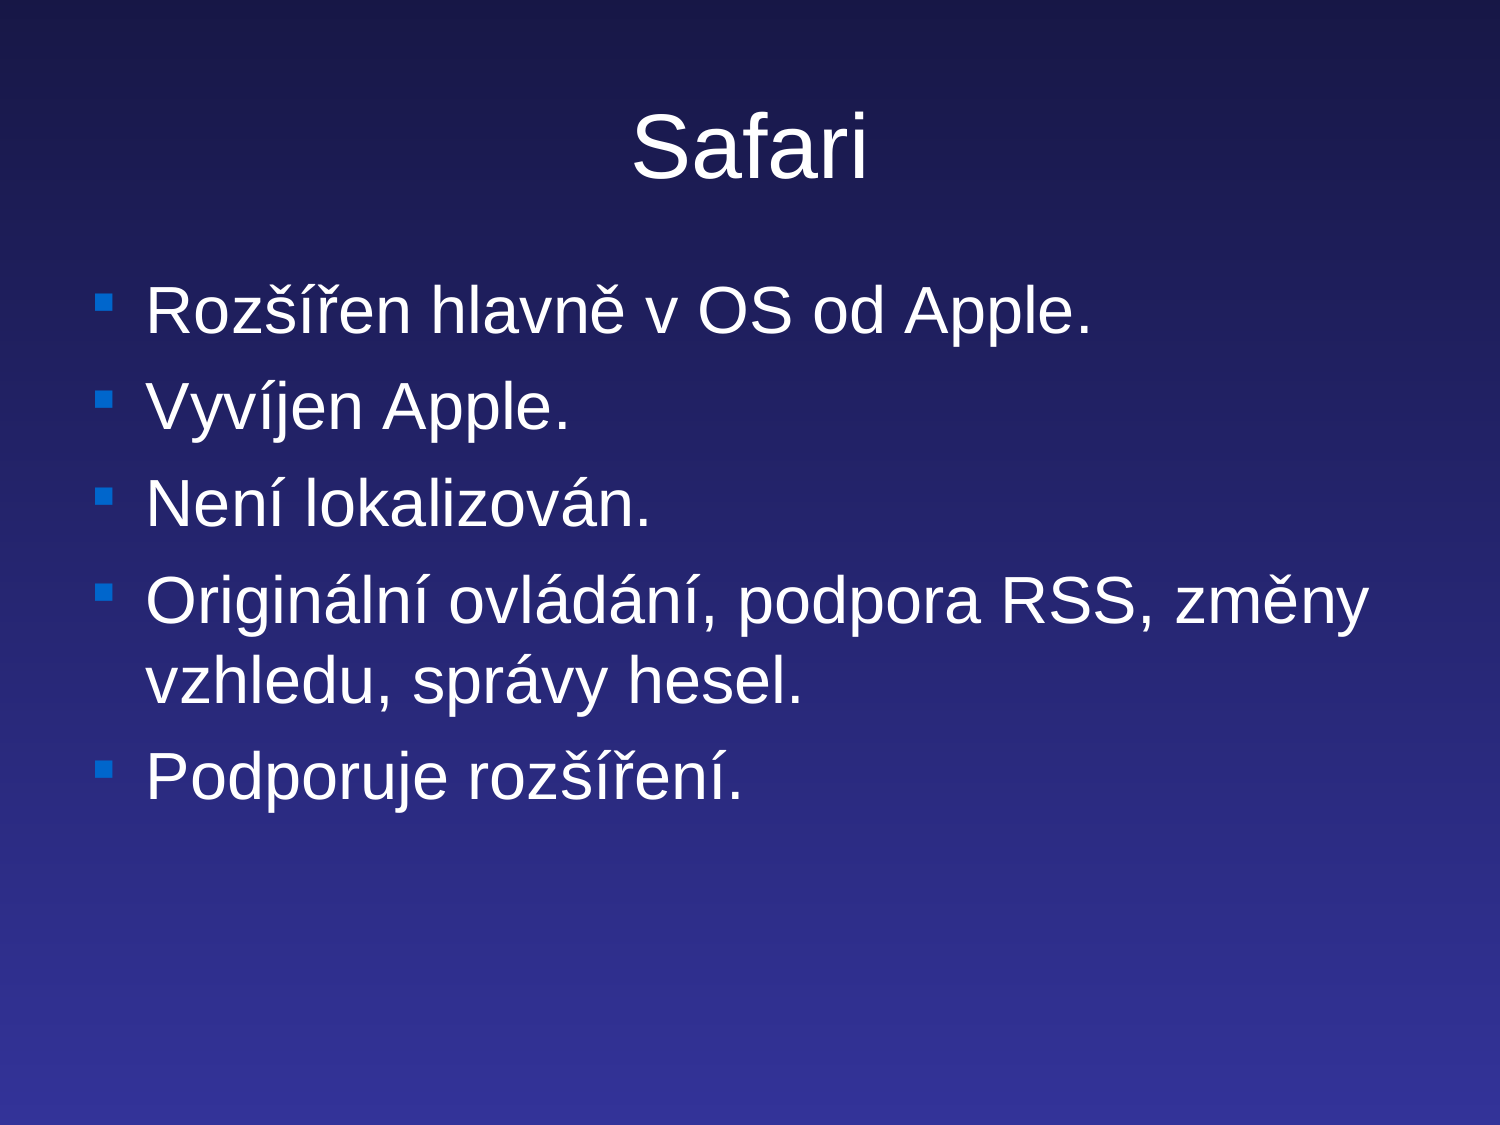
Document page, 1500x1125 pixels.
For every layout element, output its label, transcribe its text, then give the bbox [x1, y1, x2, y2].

title Safari [75, 45, 1426, 233]
list Rozšířen hlavně v OS od Apple. Vyvíjen Apple. Není lokalizován. Originální ovládání, podpora RSS, změny vzhledu, správy hesel. Podporuje rozšíření. [75, 262, 1426, 993]
